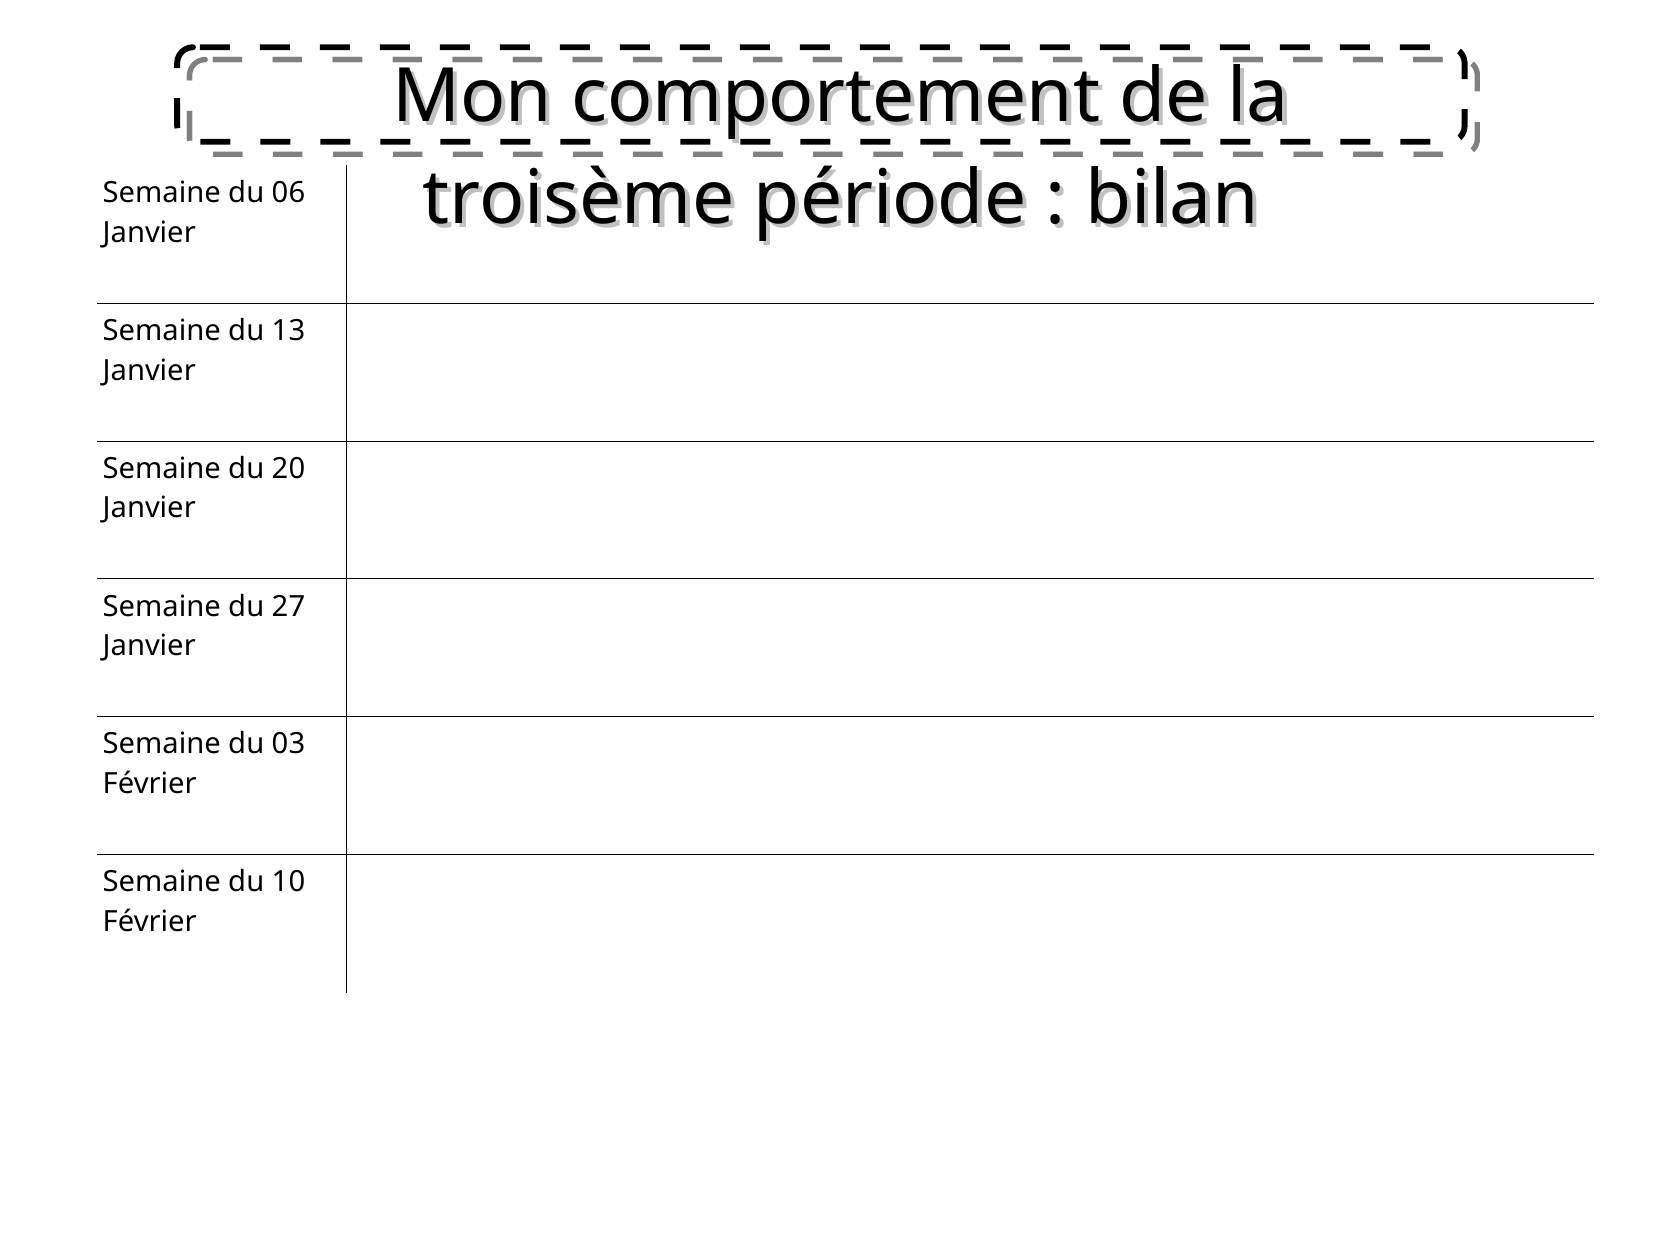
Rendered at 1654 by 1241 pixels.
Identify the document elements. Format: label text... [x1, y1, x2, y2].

table_cell [347, 442, 1594, 578]
table_cell [347, 855, 1594, 993]
table_cell [347, 304, 1594, 441]
table_cell Semaine du 03 Février [97, 717, 346, 854]
table_cell Semaine du 27 Janvier [97, 579, 346, 716]
table_header [347, 165, 1594, 303]
table_header Semaine du 06 Janvier [97, 165, 346, 303]
table_cell Semaine du 10 Février [97, 855, 346, 993]
text_box Mon comportement de la troisème période : bilan [220, 33, 1461, 151]
table_cell [347, 717, 1594, 854]
table_cell Semaine du 13 Janvier [97, 304, 346, 441]
table_cell [347, 579, 1594, 716]
table_cell Semaine du 20 Janvier [97, 442, 346, 578]
